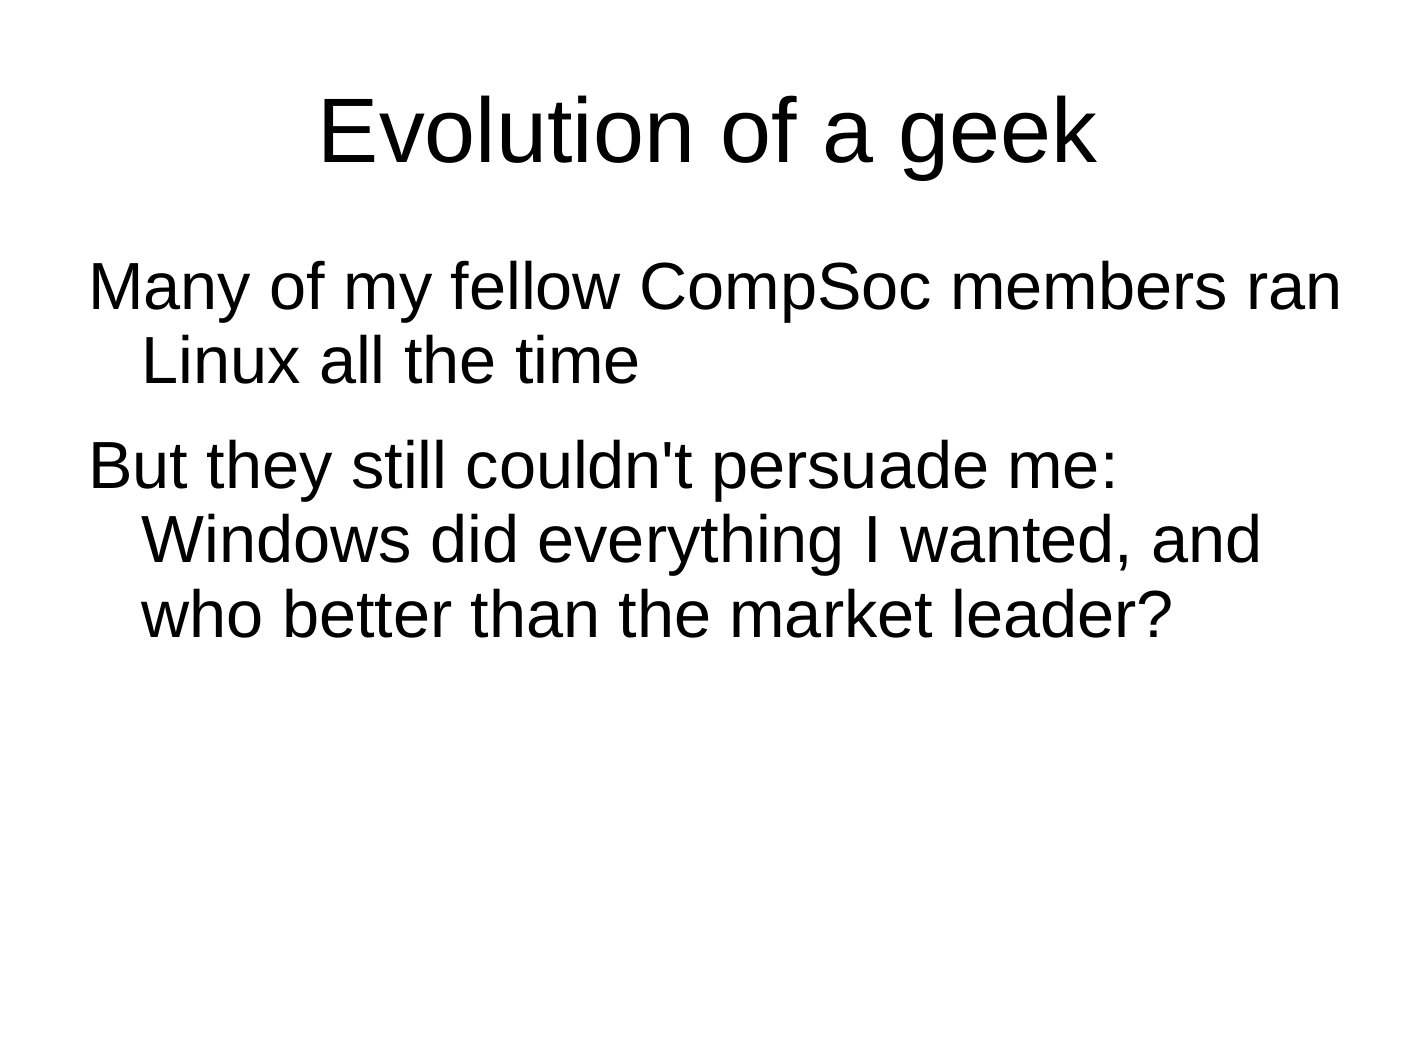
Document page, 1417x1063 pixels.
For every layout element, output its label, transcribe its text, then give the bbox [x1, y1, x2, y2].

list Many of my fellow CompSoc members ran Linux all the time But they still couldn't persuade me: Windows did everything I wanted, and who better than the market leader? [70, 248, 1346, 936]
title Evolution of a geek [70, 42, 1346, 220]
